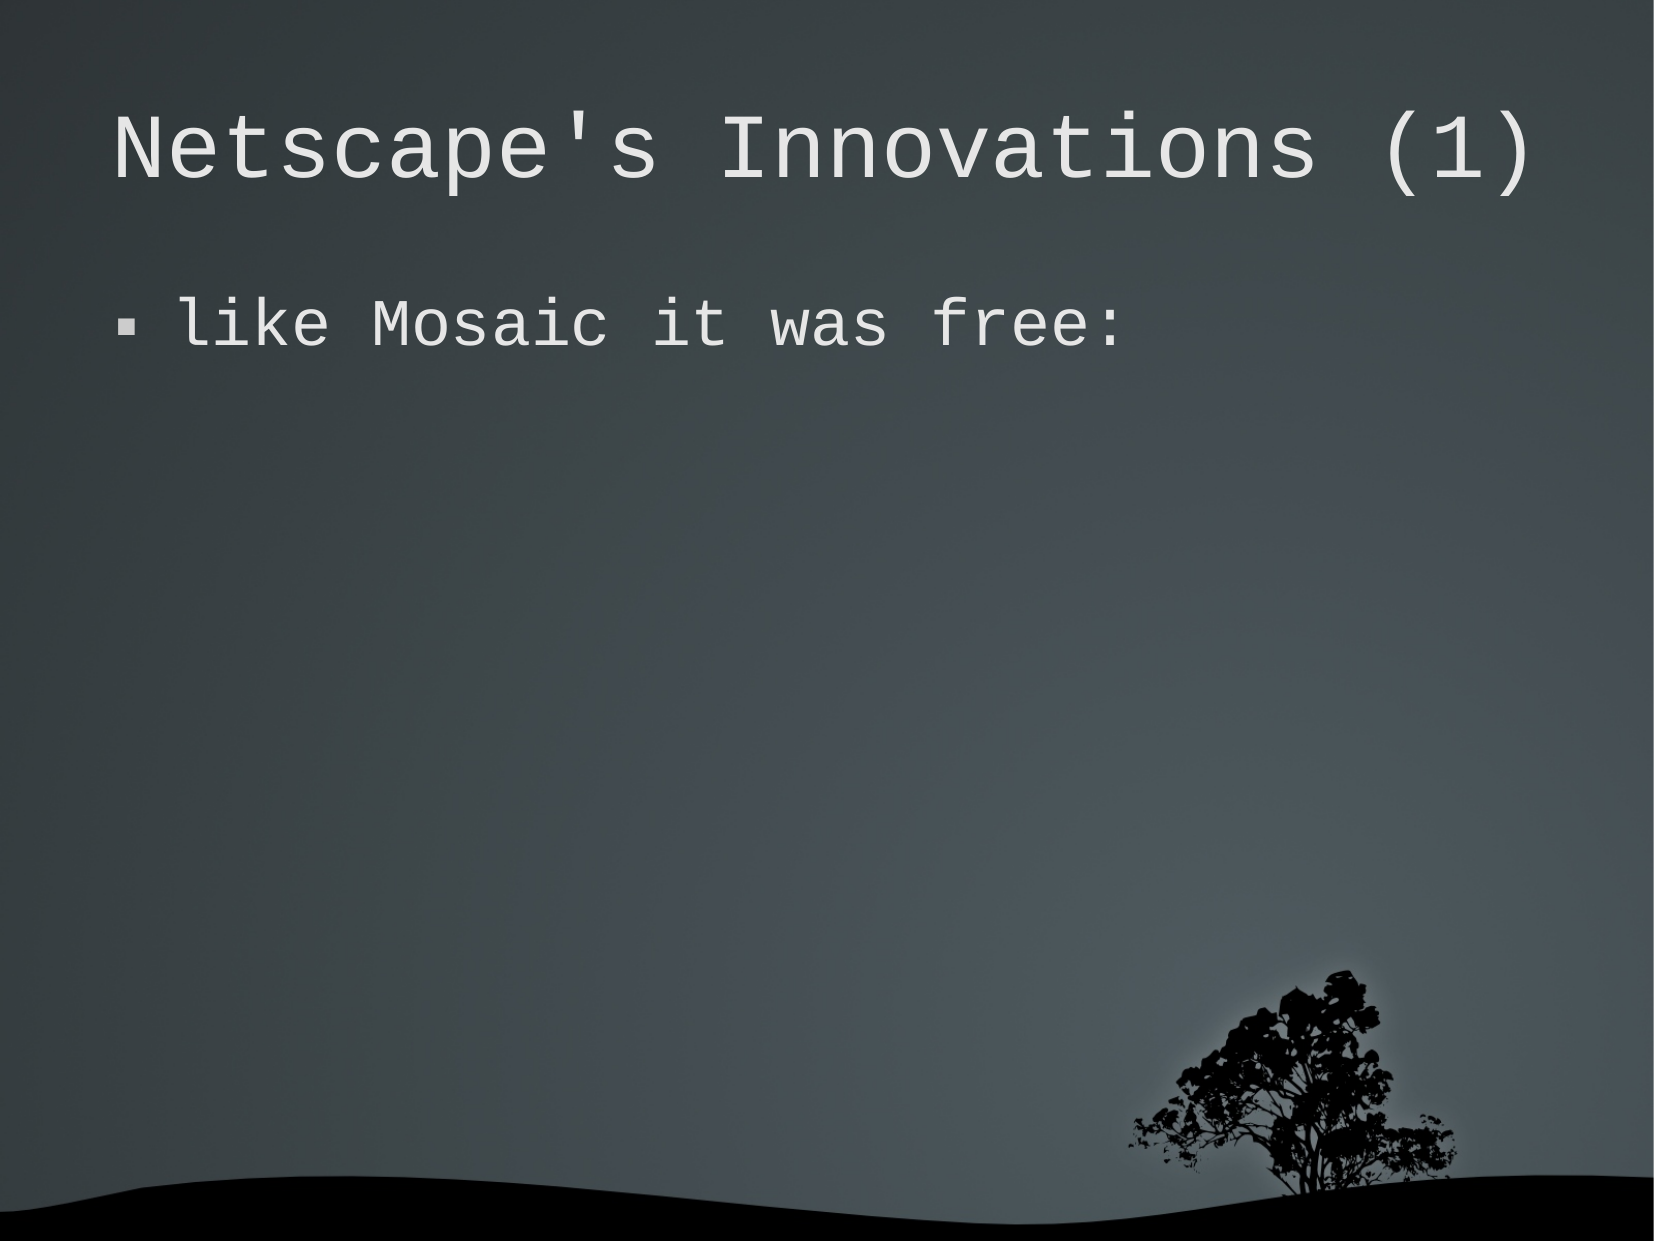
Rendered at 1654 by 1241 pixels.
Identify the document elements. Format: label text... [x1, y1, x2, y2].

title Netscape's Innovations (1) [82, 56, 1571, 250]
picture [0, 0, 1654, 1241]
list like Mosaic it was free: [82, 290, 1571, 1094]
